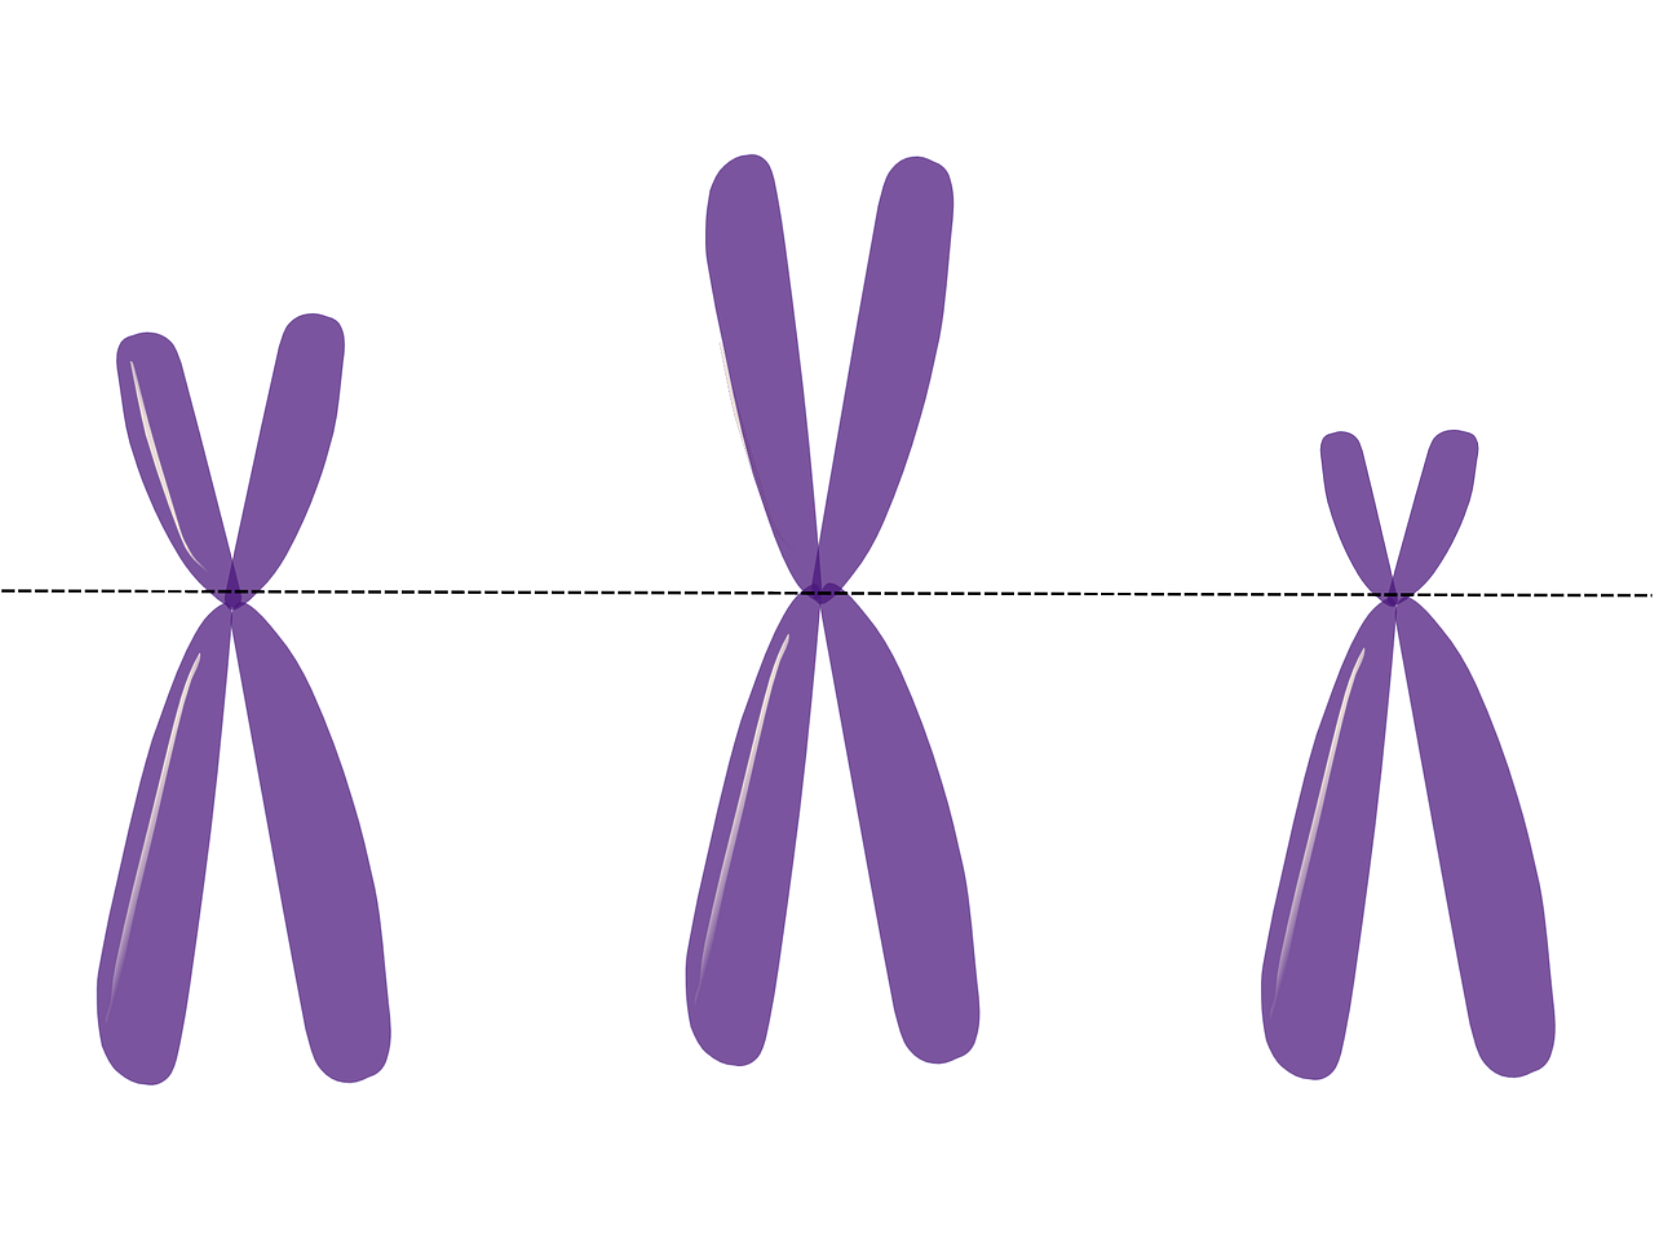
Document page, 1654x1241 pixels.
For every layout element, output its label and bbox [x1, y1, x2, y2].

picture [0, 153, 1654, 1087]
